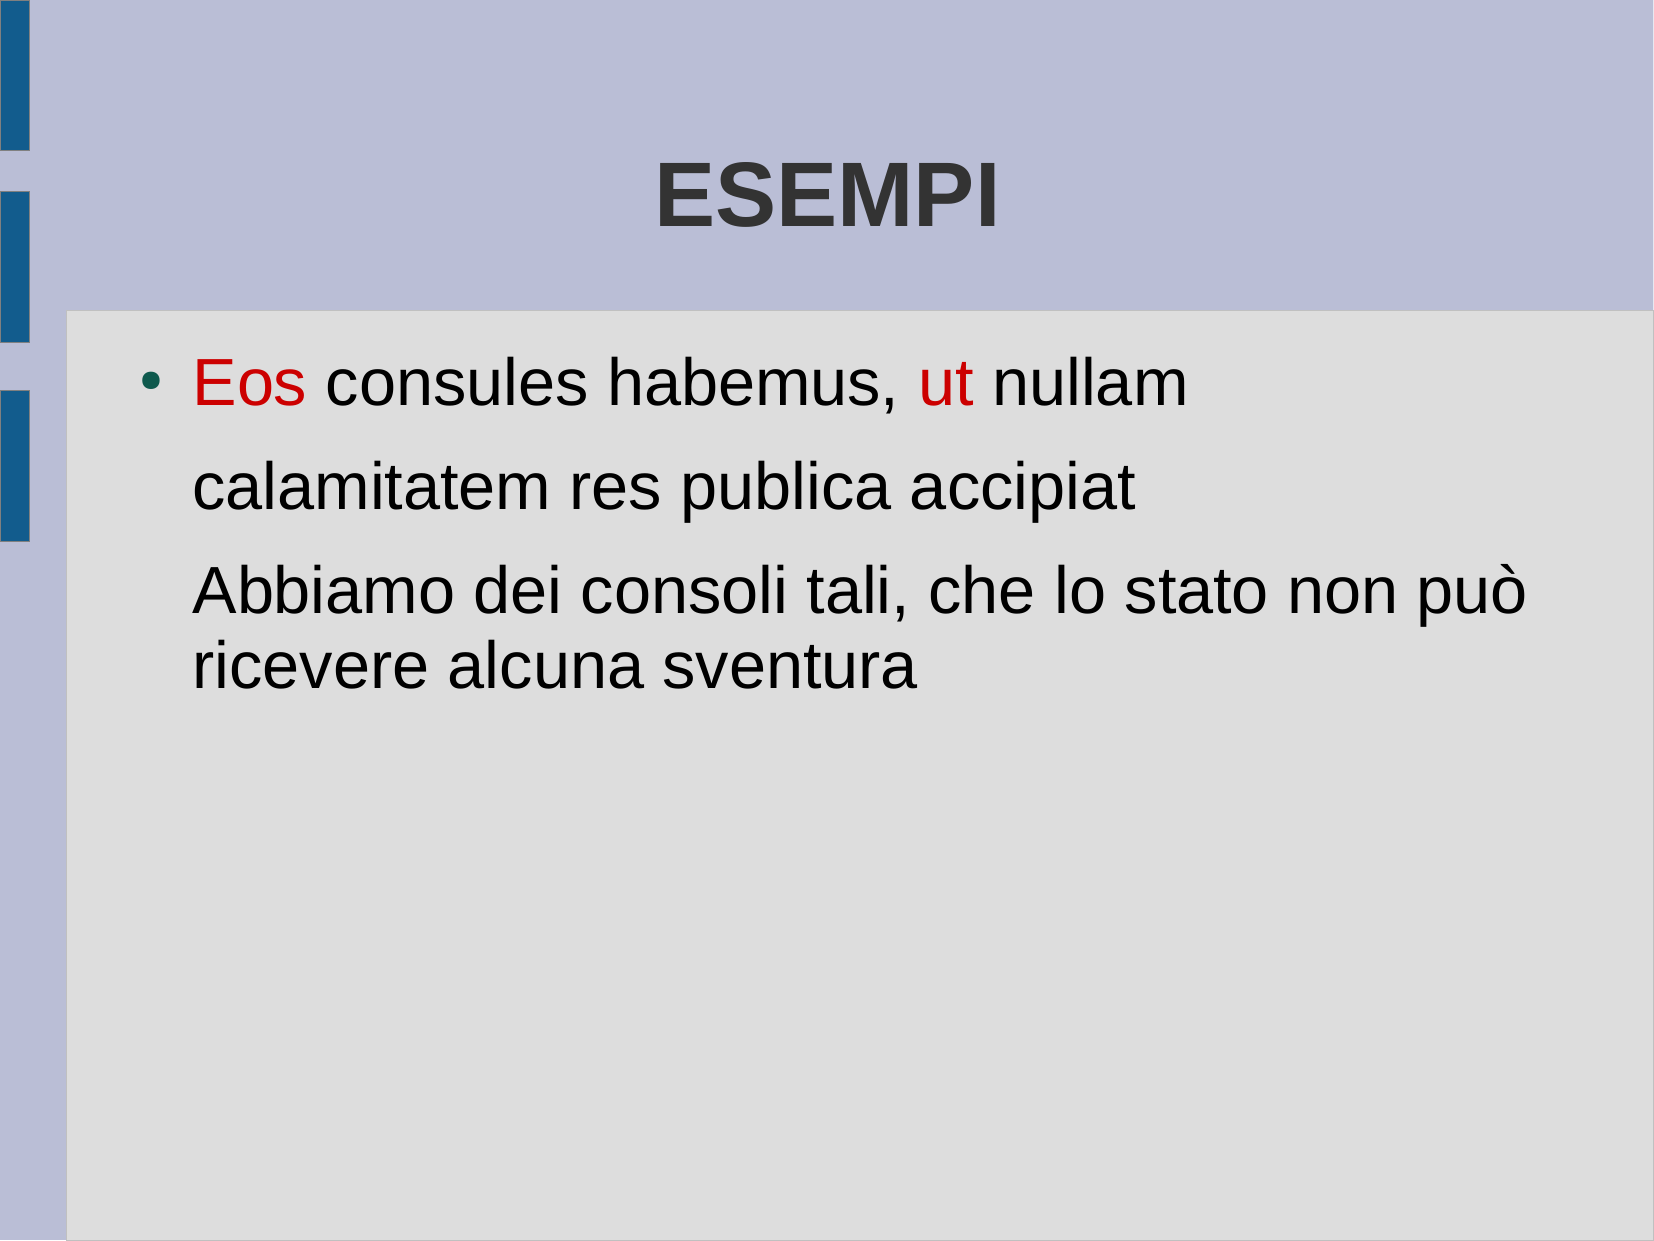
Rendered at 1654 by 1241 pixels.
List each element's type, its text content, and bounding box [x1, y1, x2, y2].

list Eos consules habemus, ut nullam calamitatem res publica accipiat Abbiamo dei consoli tali, che lo stato non può ricevere alcuna sventura [121, 344, 1534, 1127]
title ESEMPI [121, 91, 1534, 299]
